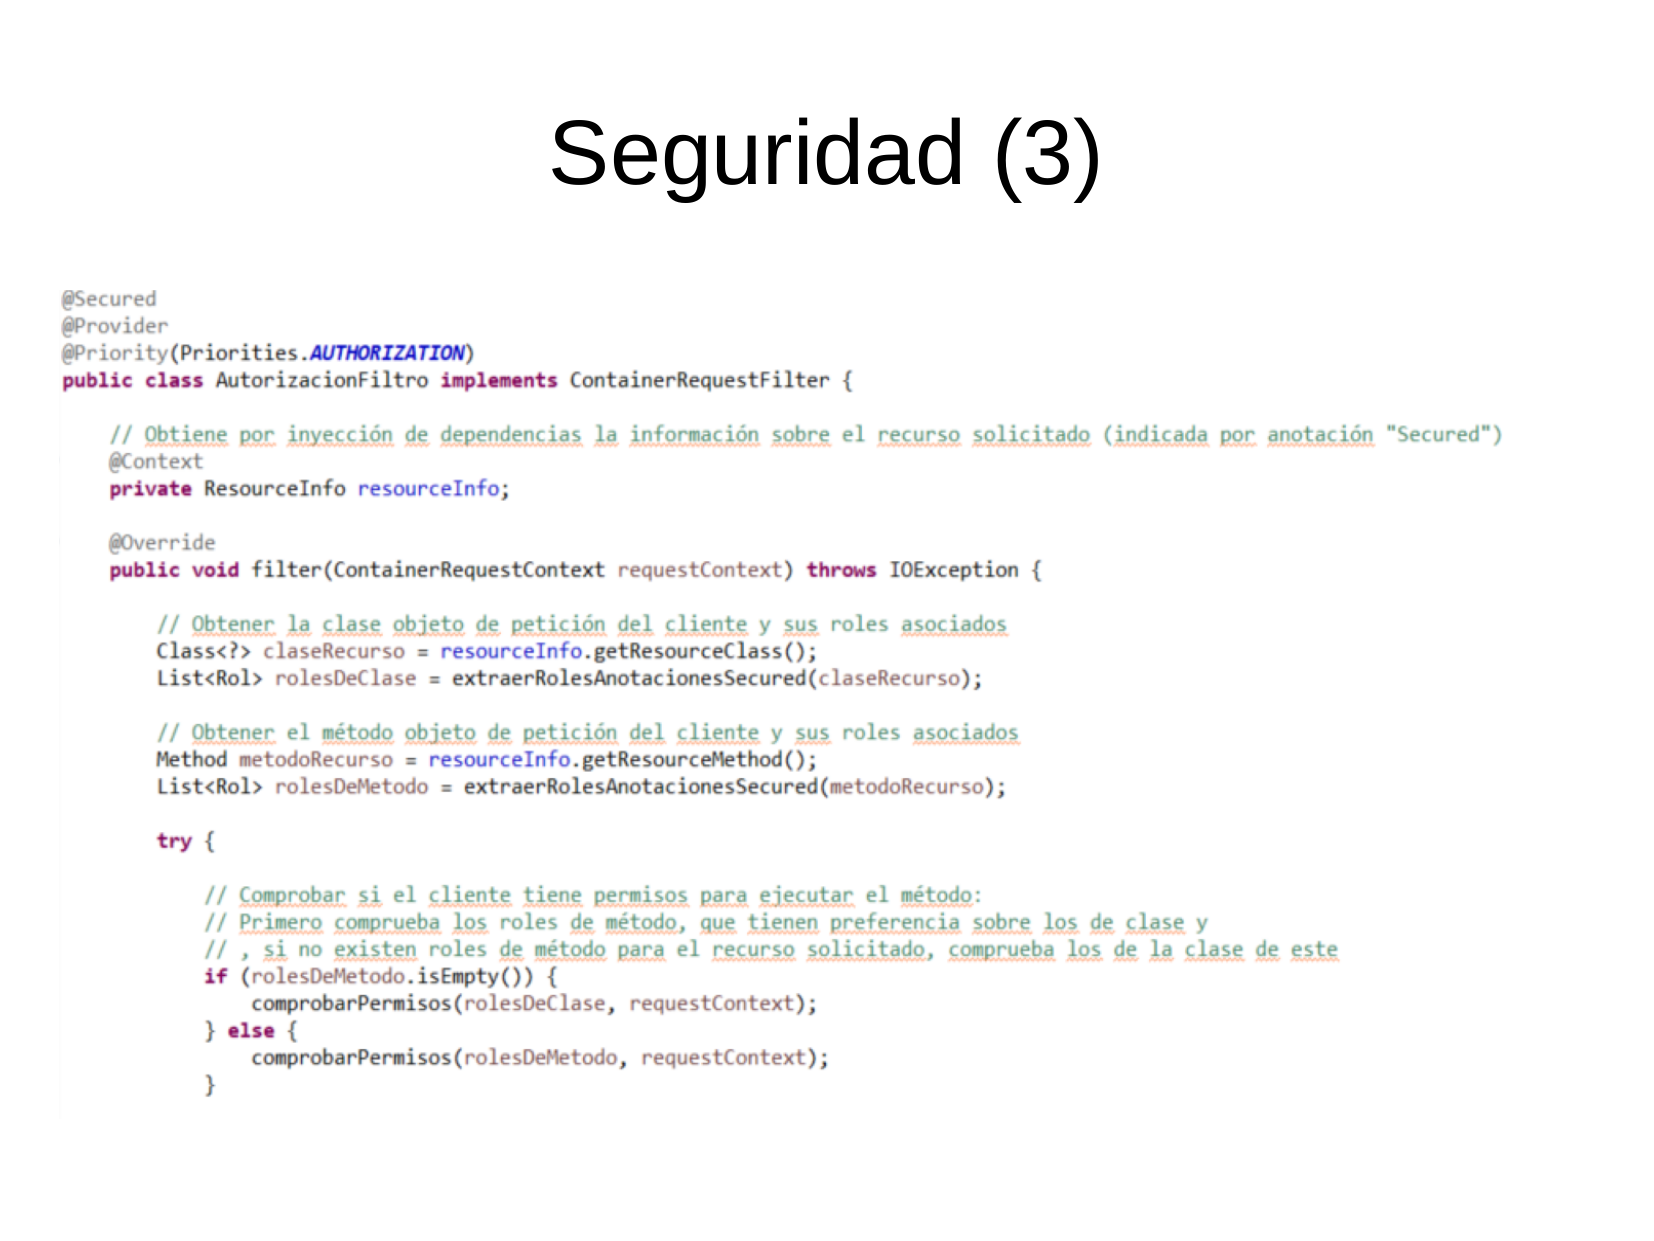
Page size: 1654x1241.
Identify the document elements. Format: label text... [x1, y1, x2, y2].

picture [59, 290, 1508, 1119]
title Seguridad (3) [82, 49, 1571, 257]
